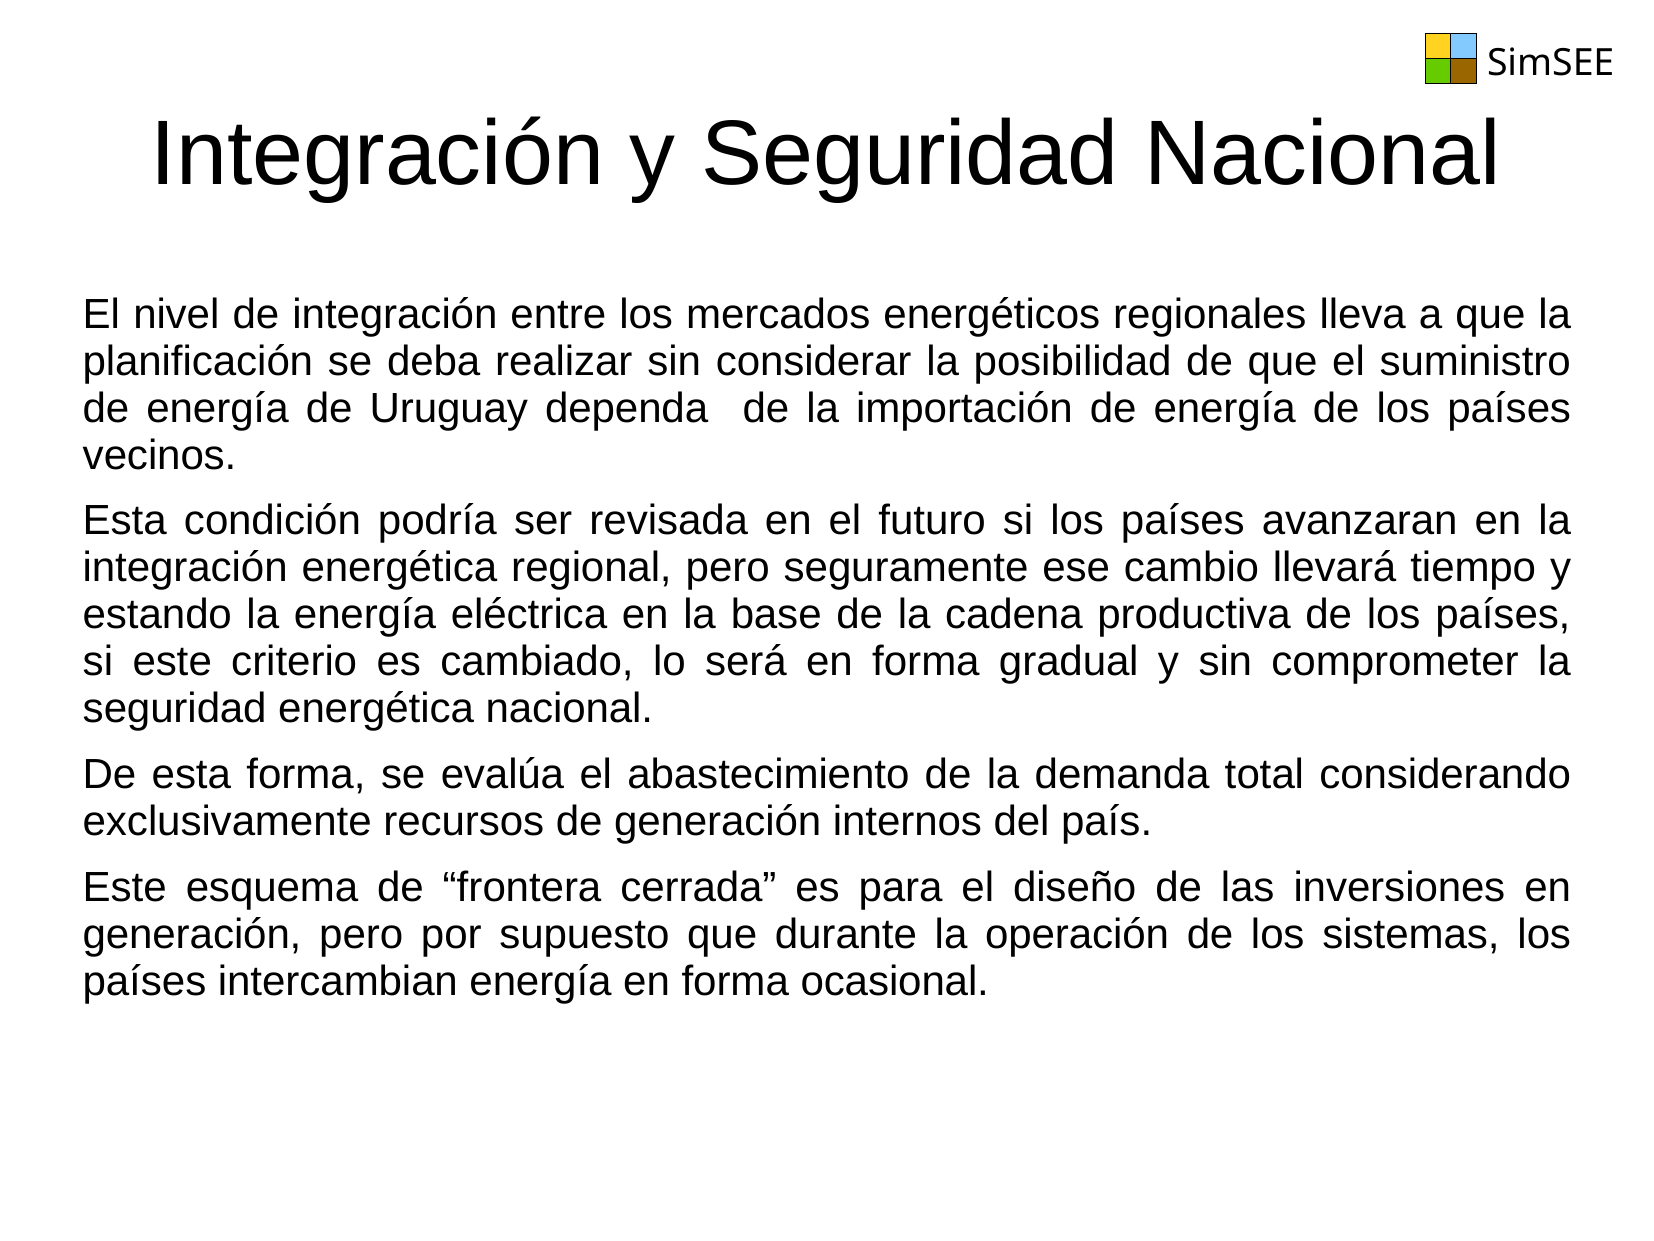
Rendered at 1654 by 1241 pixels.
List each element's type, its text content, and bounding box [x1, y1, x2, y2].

title Integración y Seguridad Nacional [82, 49, 1571, 257]
list El nivel de integración entre los mercados energéticos regionales lleva a que la planificación se deba realizar sin considerar la posibilidad de que el suministro de energía de Uruguay dependa de la importación de energía de los países vecinos. Esta condición podría ser revisada en el futuro si los países avanzaran en la integración energética regional, pero seguramente ese cambio llevará tiempo y estando la energía eléctrica en la base de la cadena productiva de los países, si este criterio es cambiado, lo será en forma gradual y sin comprometer la seguridad energética nacional. De esta forma, se evalúa el abastecimiento de la demanda total considerando exclusivamente recursos de generación internos del país. Este esquema de “frontera cerrada” es para el diseño de las inversiones en generación, pero por supuesto que durante la operación de los sistemas, los países intercambian energía en forma ocasional. [82, 290, 1571, 1010]
